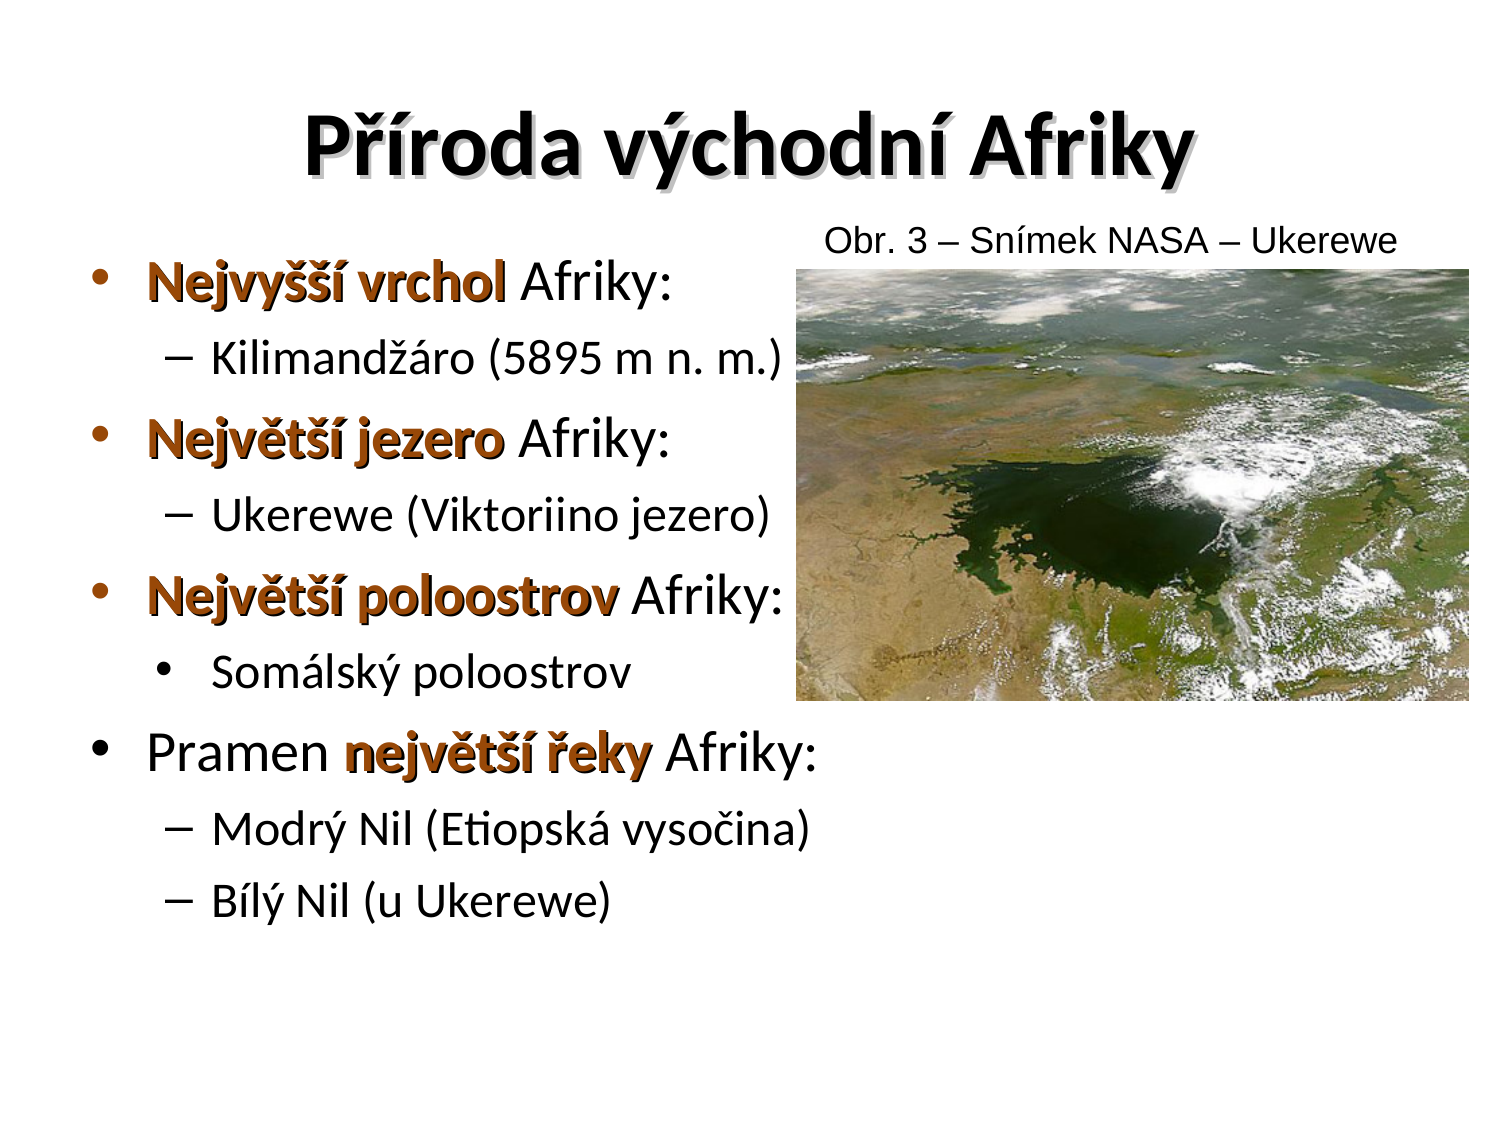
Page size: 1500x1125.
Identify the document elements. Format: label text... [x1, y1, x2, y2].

list Nejvyšší vrchol Afriky: Kilimandžáro (5895 m n. m.) Největší jezero Afriky: Ukerewe (Viktoriino jezero) Největší poloostrov Afriky: Somálský poloostrov Pramen největší řeky Afriky: Modrý Nil (Etiopská vysočina) Bílý Nil (u Ukerewe) [75, 234, 844, 1008]
title Příroda východní Afriky [75, 45, 1426, 233]
picture [796, 269, 1469, 701]
text_box Obr. 3 – Snímek NASA – Ukerewe [809, 207, 1431, 269]
